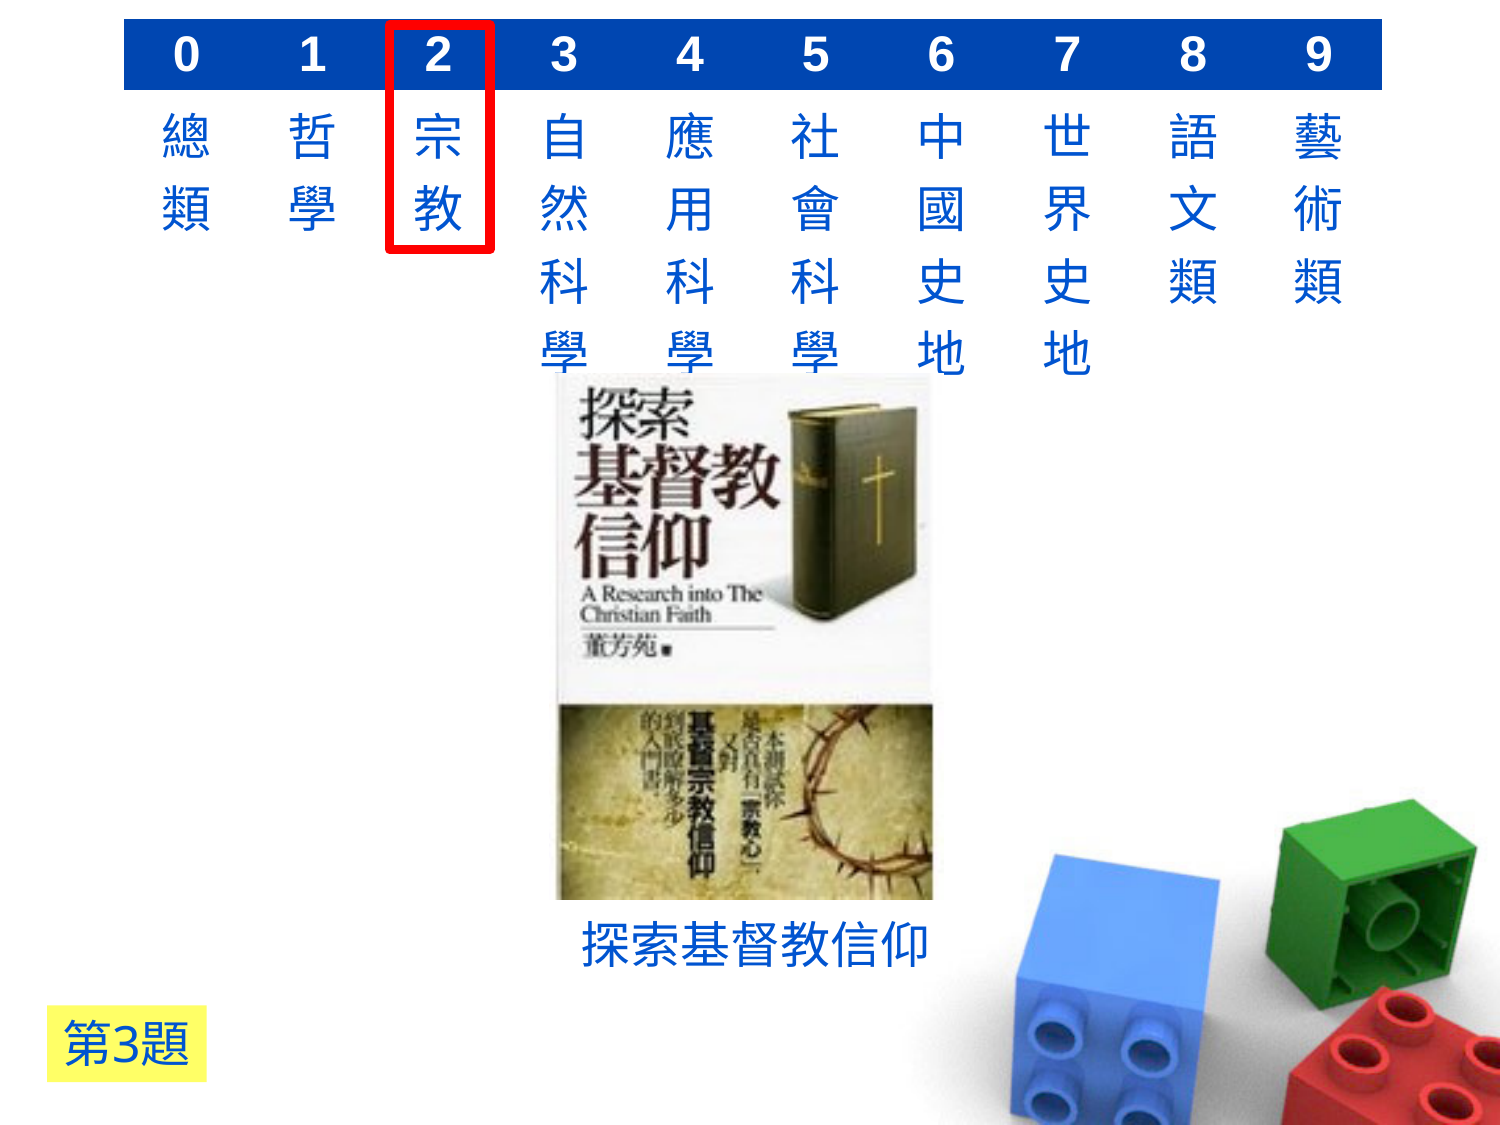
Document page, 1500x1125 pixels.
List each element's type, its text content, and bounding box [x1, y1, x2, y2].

table_header 1 [250, 19, 376, 90]
table_cell 哲學 [250, 90, 376, 395]
table_cell 藝術類 [1256, 90, 1382, 395]
table_cell 自然科學 [501, 90, 627, 395]
table_cell 應用科學 [627, 90, 753, 373]
table_header 4 [627, 19, 753, 90]
table_header 3 [501, 19, 627, 90]
table_header 8 [1130, 19, 1256, 90]
text_box 第3題 [47, 1005, 207, 1083]
table_cell 世界史地 [1004, 90, 1130, 395]
table_header 2 [376, 19, 501, 90]
picture [249, 187, 1500, 1125]
table_cell 語文類 [1130, 90, 1256, 395]
table_cell 中國史地 [879, 90, 1004, 395]
text_box 探索基督教信仰 [561, 906, 951, 981]
table_header 7 [1004, 19, 1130, 90]
table_cell 總類 [124, 90, 250, 395]
table_cell 宗教 [376, 90, 501, 395]
table_header 6 [879, 19, 1004, 90]
table_header 9 [1256, 19, 1382, 90]
table_header 0 [124, 19, 250, 90]
table_header 2 [394, 30, 485, 90]
table_cell 社會科學 [753, 90, 879, 373]
table_cell 宗教 [394, 90, 485, 245]
table_header 5 [753, 19, 879, 90]
